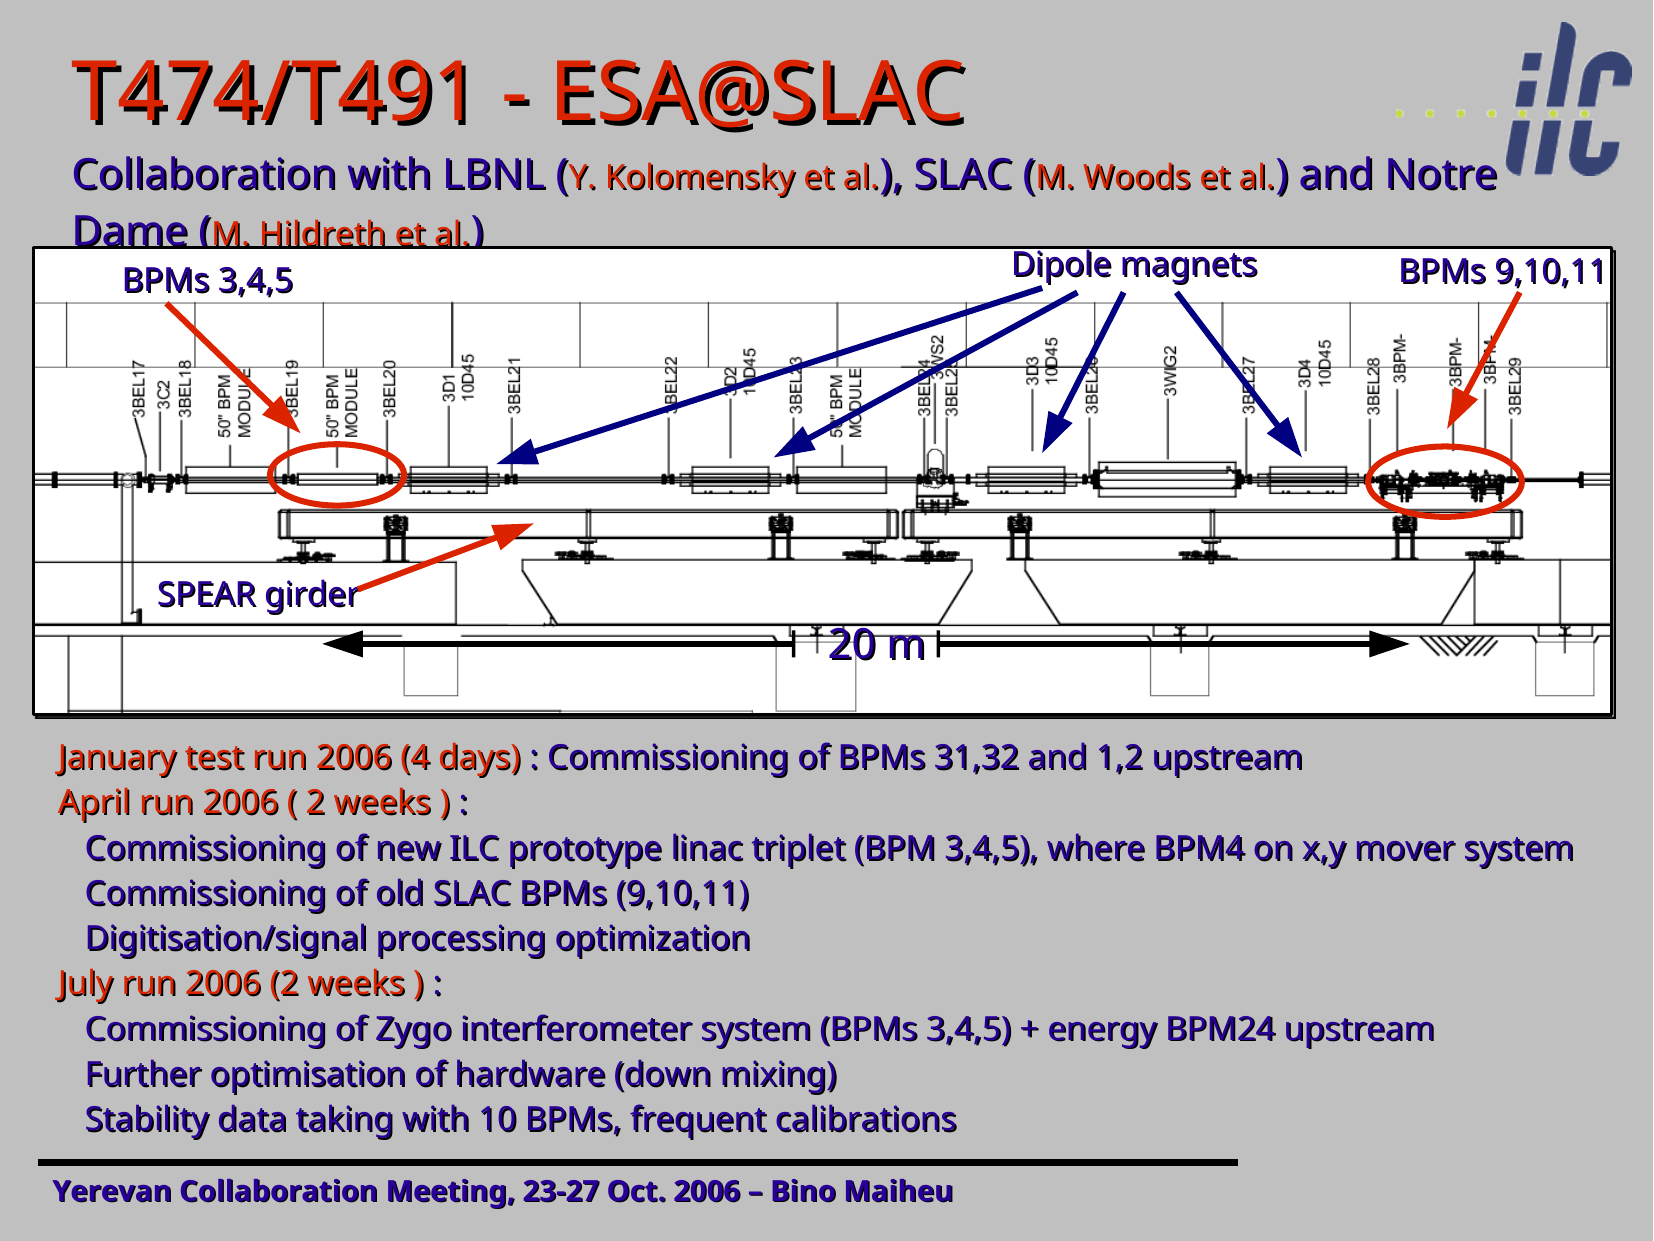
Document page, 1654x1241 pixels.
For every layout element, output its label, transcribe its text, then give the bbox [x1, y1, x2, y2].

text_box 20 m [812, 606, 937, 672]
text_box Collaboration with LBNL (Y. Kolomensky et al.), SLAC (M. Woods et al.) and Notre Dame (M. Hildreth et al.) [56, 136, 1538, 246]
title T474/T491 - ESA@SLAC [37, 37, 1000, 140]
text_box Yerevan Collaboration Meeting, 23-27 Oct. 2006 – Bino Maiheu [37, 1162, 996, 1213]
text_box January test run 2006 (4 days) : Commissioning of BPMs 31,32 and 1,2 upstream April run 2006 ( 2 weeks ) : Commissioning of new ILC prototype linac triplet (BPM 3,4,5), where BPM4 on x,y mover system Commissioning of old SLAC BPMs (9,10,11) Digitisation/signal processing optimization July run 2006 (2 weeks ) : Commissioning of Zygo interferometer system (BPMs 3,4,5) + energy BPM24 upstream Further optimisation of hardware (down mixing) Stability data taking with 10 BPMs, frequent calibrations [34, 725, 1555, 1101]
text_box Dipole magnets [996, 232, 1255, 288]
text_box BPMs 9,10,11 [1383, 239, 1613, 295]
picture [34, 249, 1610, 713]
picture [1396, 22, 1632, 176]
text_box BPMs 3,4,5 [106, 248, 300, 304]
text_box SPEAR girder [142, 562, 365, 618]
